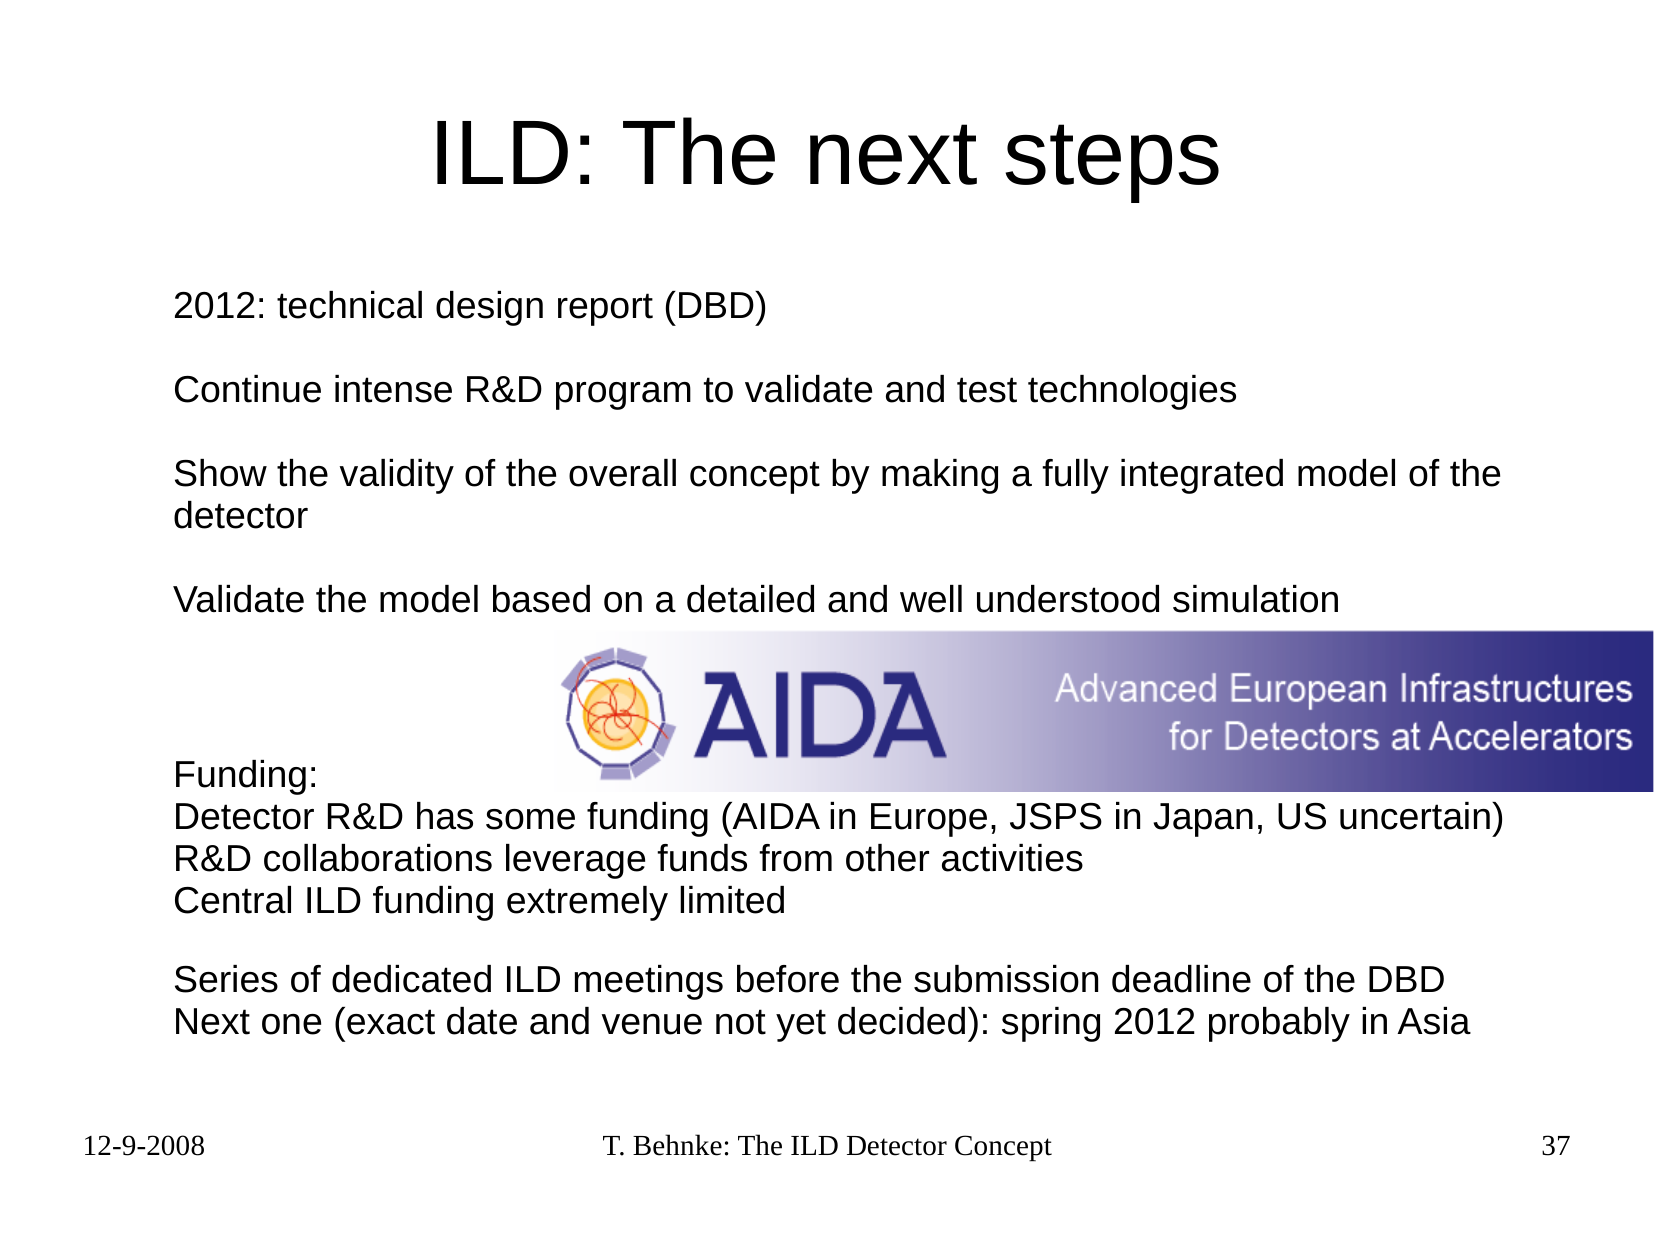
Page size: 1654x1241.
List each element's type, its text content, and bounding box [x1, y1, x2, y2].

text_box Funding: Detector R&D has some funding (AIDA in Europe, JSPS in Japan, US uncertain) R&D collaborations leverage funds from other activities Central ILD funding extremely limited [158, 745, 1520, 929]
picture [551, 630, 1654, 792]
text_box Series of dedicated ILD meetings before the submission deadline of the DBD Next one (exact date and venue not yet decided): spring 2012 probably in Asia [158, 951, 1485, 1051]
text_box 2012: technical design report (DBD) Continue intense R&D program to validate and test technologies Show the validity of the overall concept by making a fully integrated model of the detector Validate the model based on a detailed and well understood simulation [158, 277, 1526, 629]
title ILD: The next steps [82, 49, 1571, 257]
